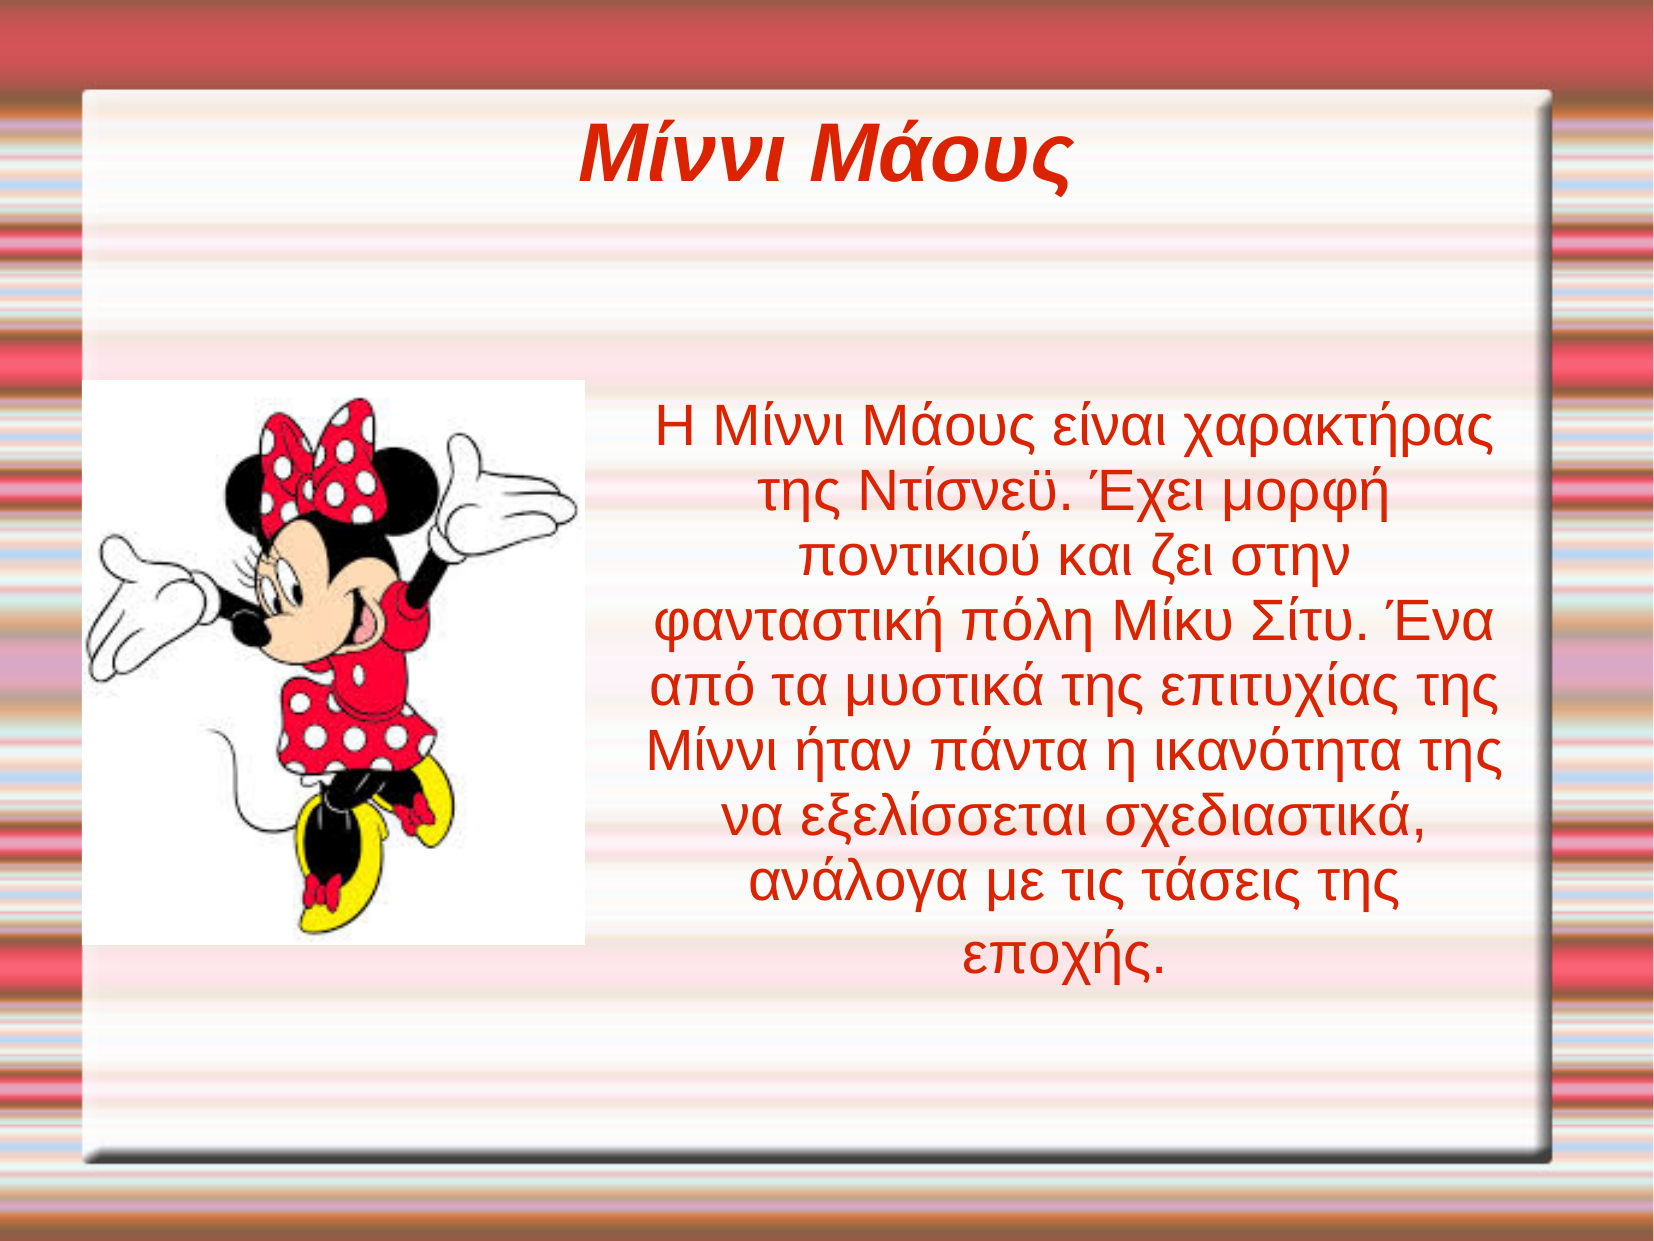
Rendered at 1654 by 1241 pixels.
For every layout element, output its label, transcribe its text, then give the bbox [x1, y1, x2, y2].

title Μίννι Μάους [82, 56, 1571, 250]
subtitle Η Μίννι Μάους είναι χαρακτήρας της Ντίσνεϋ. Έχει μορφή ποντικιού και ζει στην φανταστική πόλη Μίκυ Σίτυ. Ένα από τα μυστικά της επιτυχίας της Μίννι ήταν πάντα η ικανότητα της να εξελίσσεται σχεδιαστικά, ανάλογα με τις τάσεις της εποχής. [643, 283, 1506, 1097]
picture [0, 0, 1654, 1241]
